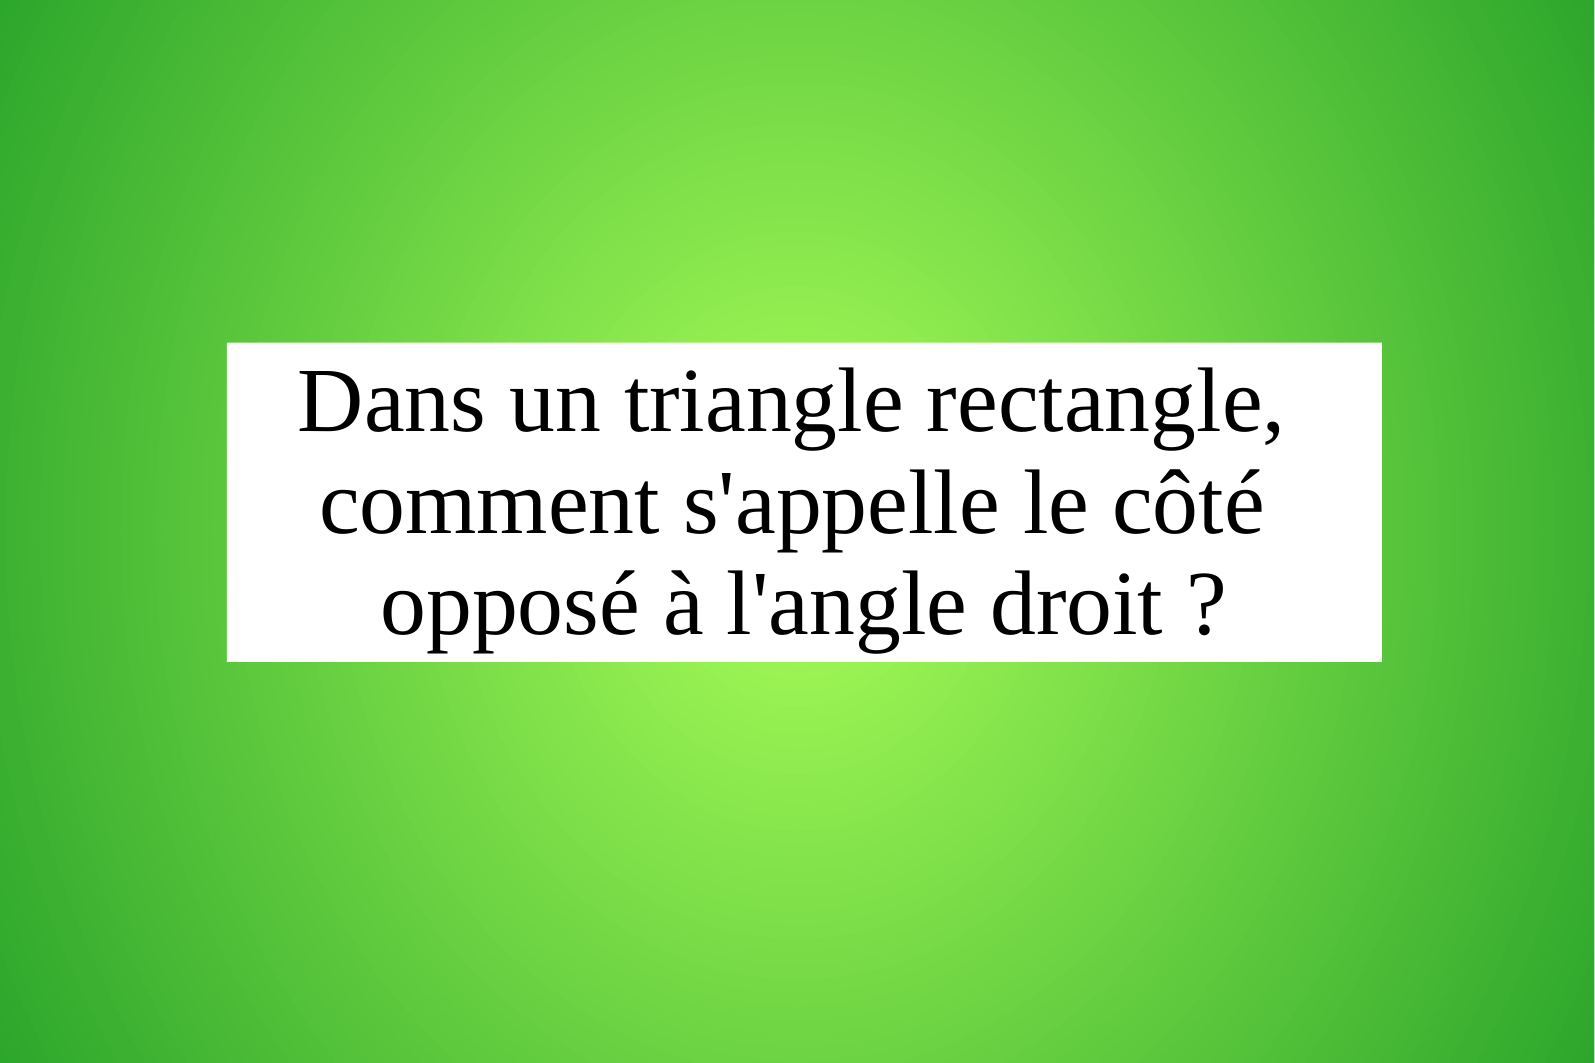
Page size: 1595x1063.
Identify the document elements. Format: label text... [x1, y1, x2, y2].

text_box Dans un triangle rectangle, comment s'appelle le côté opposé à l'angle droit ? [226, 342, 1382, 662]
picture [0, 0, 1595, 1063]
